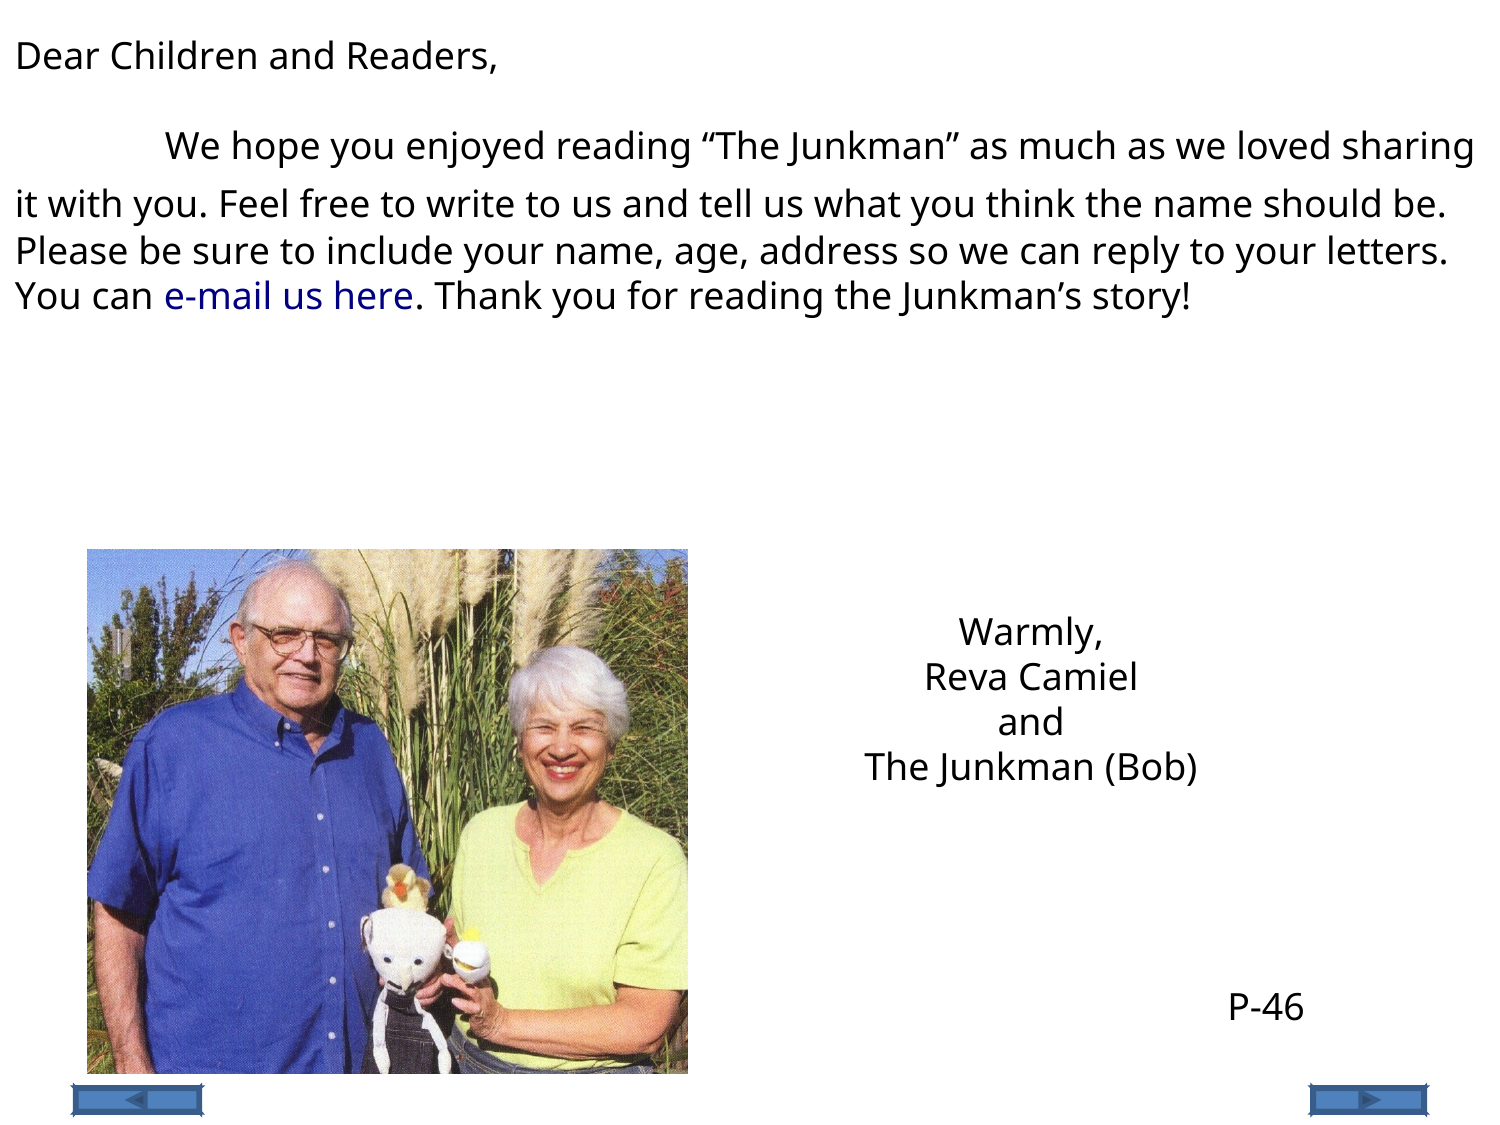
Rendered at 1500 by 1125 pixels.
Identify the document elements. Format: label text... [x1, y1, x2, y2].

picture [87, 549, 688, 1074]
text_box Warmly, Reva Camiel and The Junkman (Bob) [724, 599, 1338, 796]
text_box P-46 [1212, 974, 1338, 1036]
text_box [1313, 1087, 1426, 1113]
text_box Dear Children and Readers, We hope you enjoyed reading “The Junkman” as much as we loved sharing it with you. Feel free to write to us and tell us what you think the name should be. Please be sure to include your name, age, address so we can reply to your letters. You can e-mail us here. Thank you for reading the Junkman’s story! [0, 24, 1500, 377]
text_box [76, 1087, 201, 1113]
